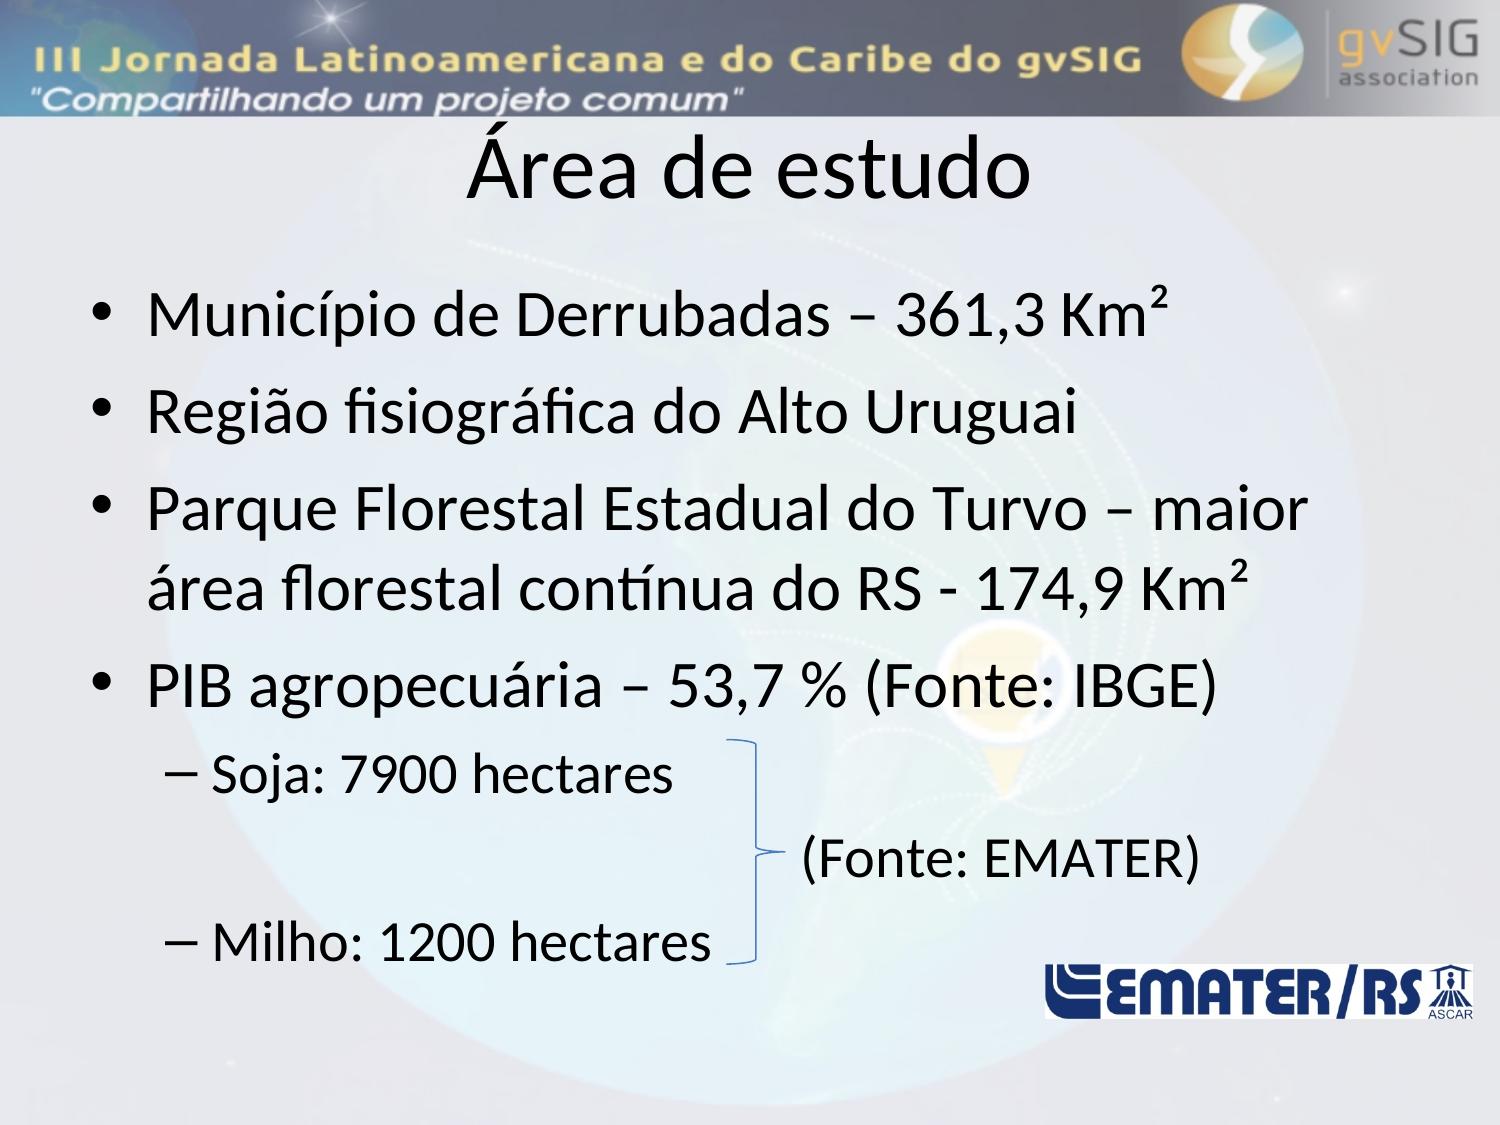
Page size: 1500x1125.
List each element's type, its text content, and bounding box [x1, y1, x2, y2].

list Município de Derrubadas – 361,3 Km² Região fisiográfica do Alto Uruguai Parque Florestal Estadual do Turvo – maior área florestal contínua do RS - 174,9 Km² PIB agropecuária – 53,7 % (Fonte: IBGE) Soja: 7900 hectares (Fonte: EMATER) Milho: 1200 hectares [75, 262, 1426, 1005]
picture [0, 0, 1500, 1125]
title Área de estudo [75, 67, 1426, 256]
